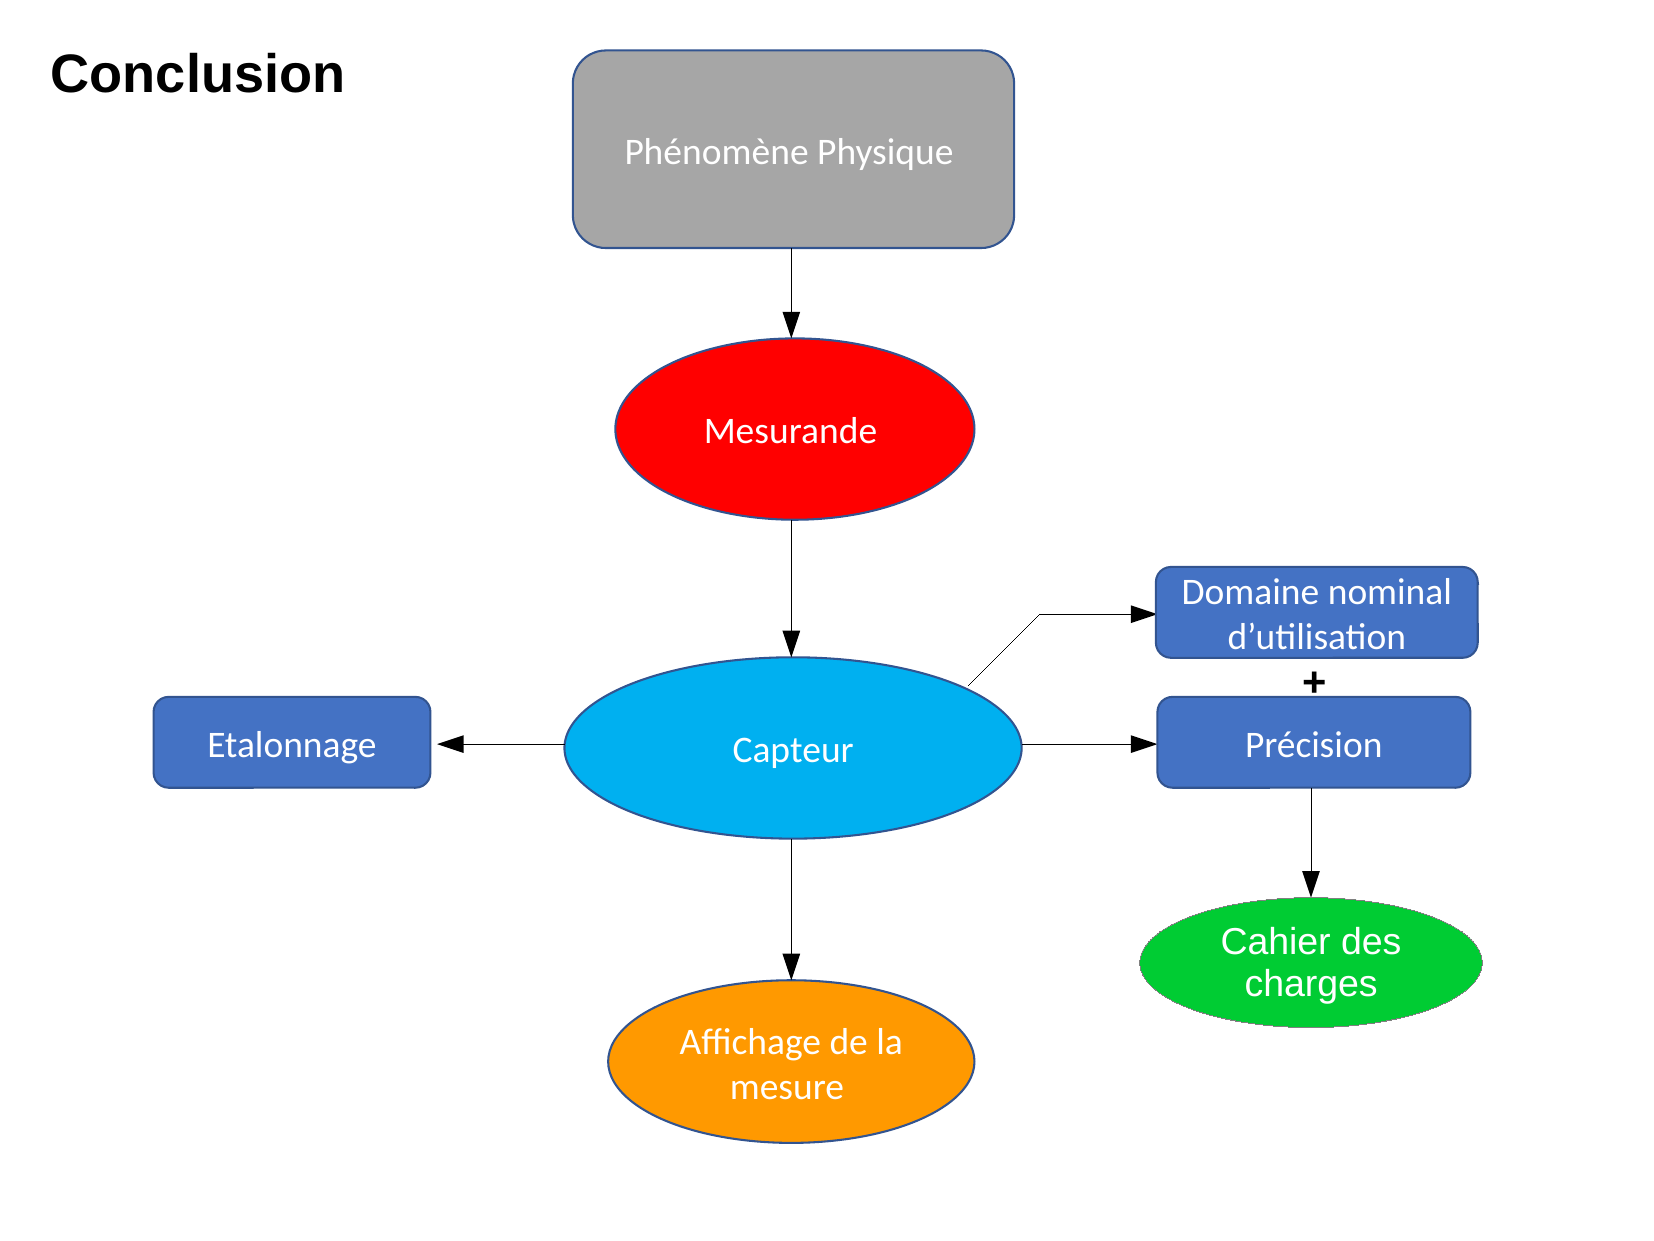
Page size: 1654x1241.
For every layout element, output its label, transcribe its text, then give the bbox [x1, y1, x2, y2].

text_box Phénomène Physique [572, 50, 1015, 249]
text_box Affichage de la mesure [608, 980, 975, 1143]
text_box Domaine nominal d’utilisation [1155, 566, 1478, 658]
text_box Précision [1157, 696, 1471, 788]
text_box + [1287, 651, 1347, 715]
text_box Etalonnage [153, 696, 431, 788]
text_box Mesurande [615, 338, 975, 520]
text_box Conclusion [35, 35, 721, 113]
text_box Cahier des charges [1139, 897, 1483, 1028]
text_box Capteur [564, 657, 1022, 839]
